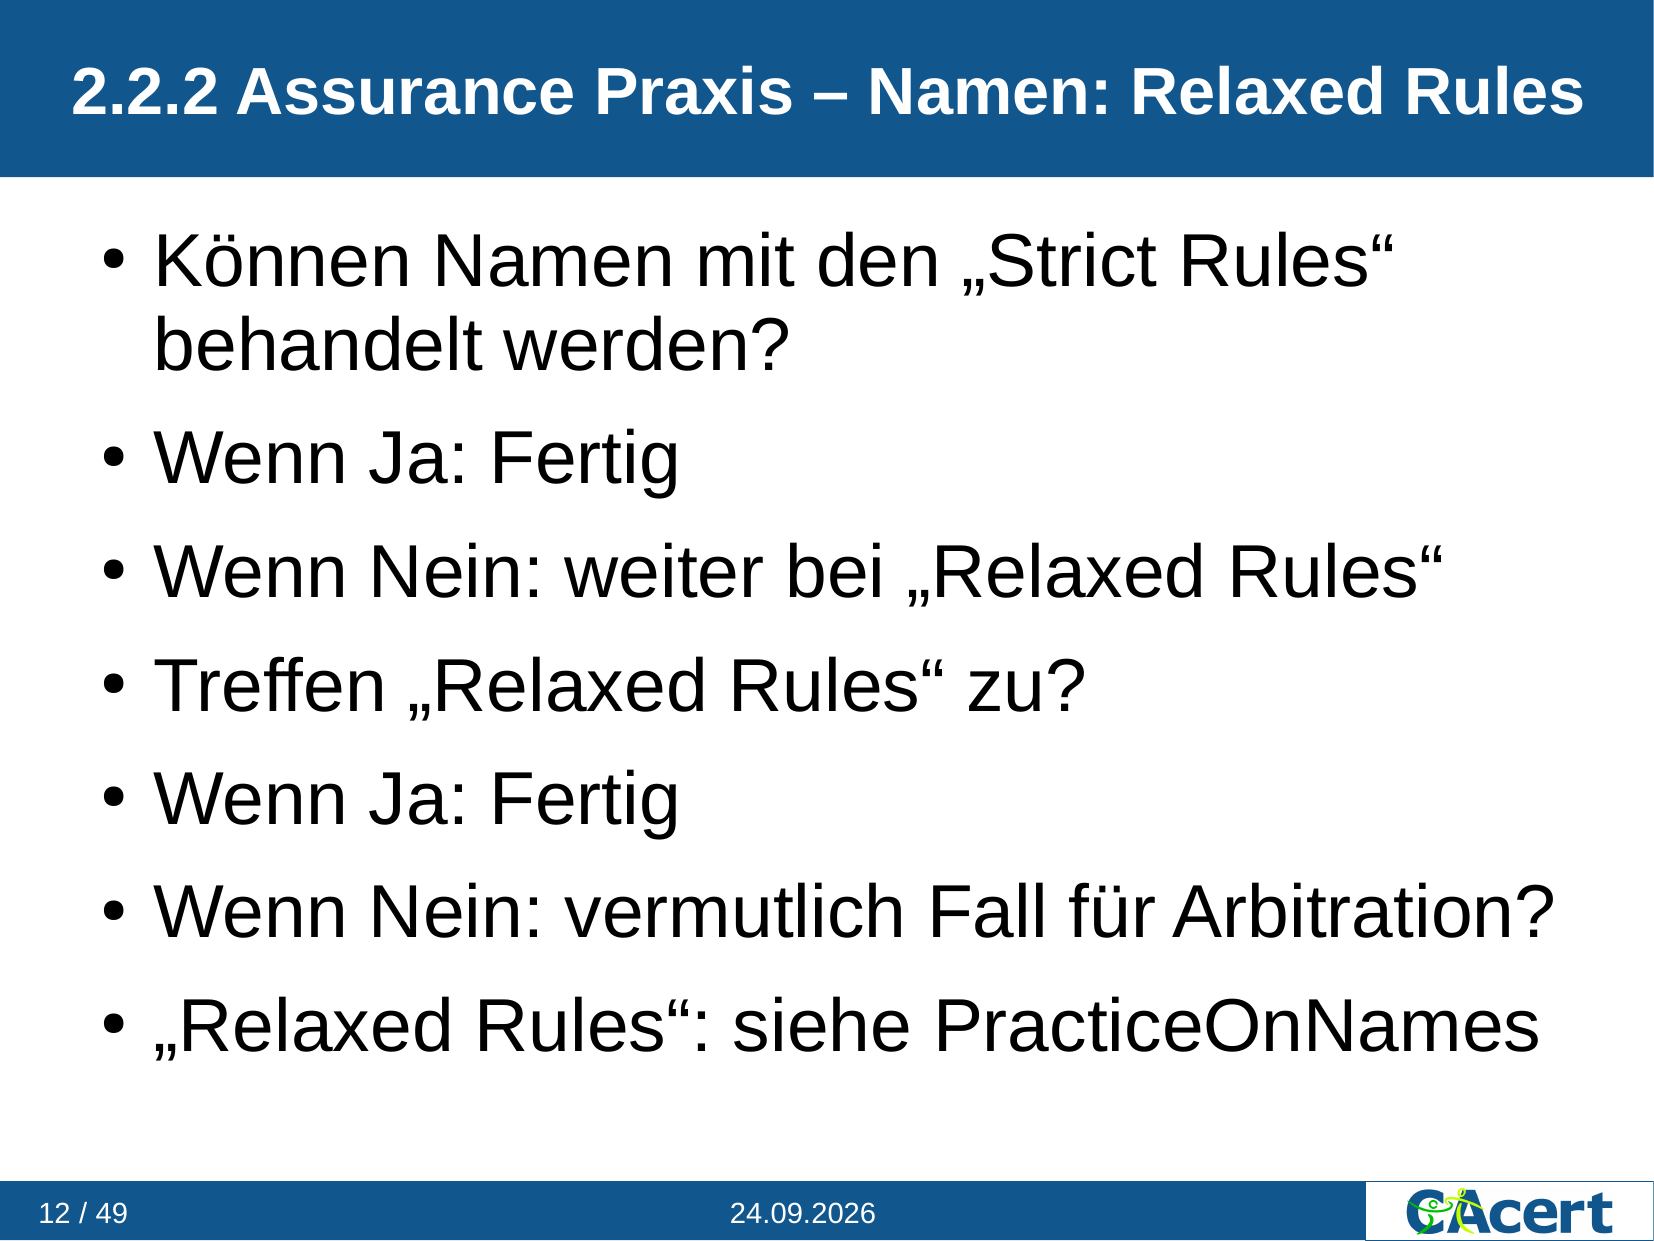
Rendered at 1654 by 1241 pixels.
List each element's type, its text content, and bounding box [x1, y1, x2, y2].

picture [1406, 1187, 1613, 1235]
list Können Namen mit den „Strict Rules“ behandelt werden? Wenn Ja: Fertig Wenn Nein: weiter bei „Relaxed Rules“ Treffen „Relaxed Rules“ zu? Wenn Ja: Fertig Wenn Nein: vermutlich Fall für Arbitration? „Relaxed Rules“: siehe PracticeOnNames [82, 218, 1571, 1091]
title 2.2.2 Assurance Praxis – Namen: Relaxed Rules [43, 17, 1615, 166]
